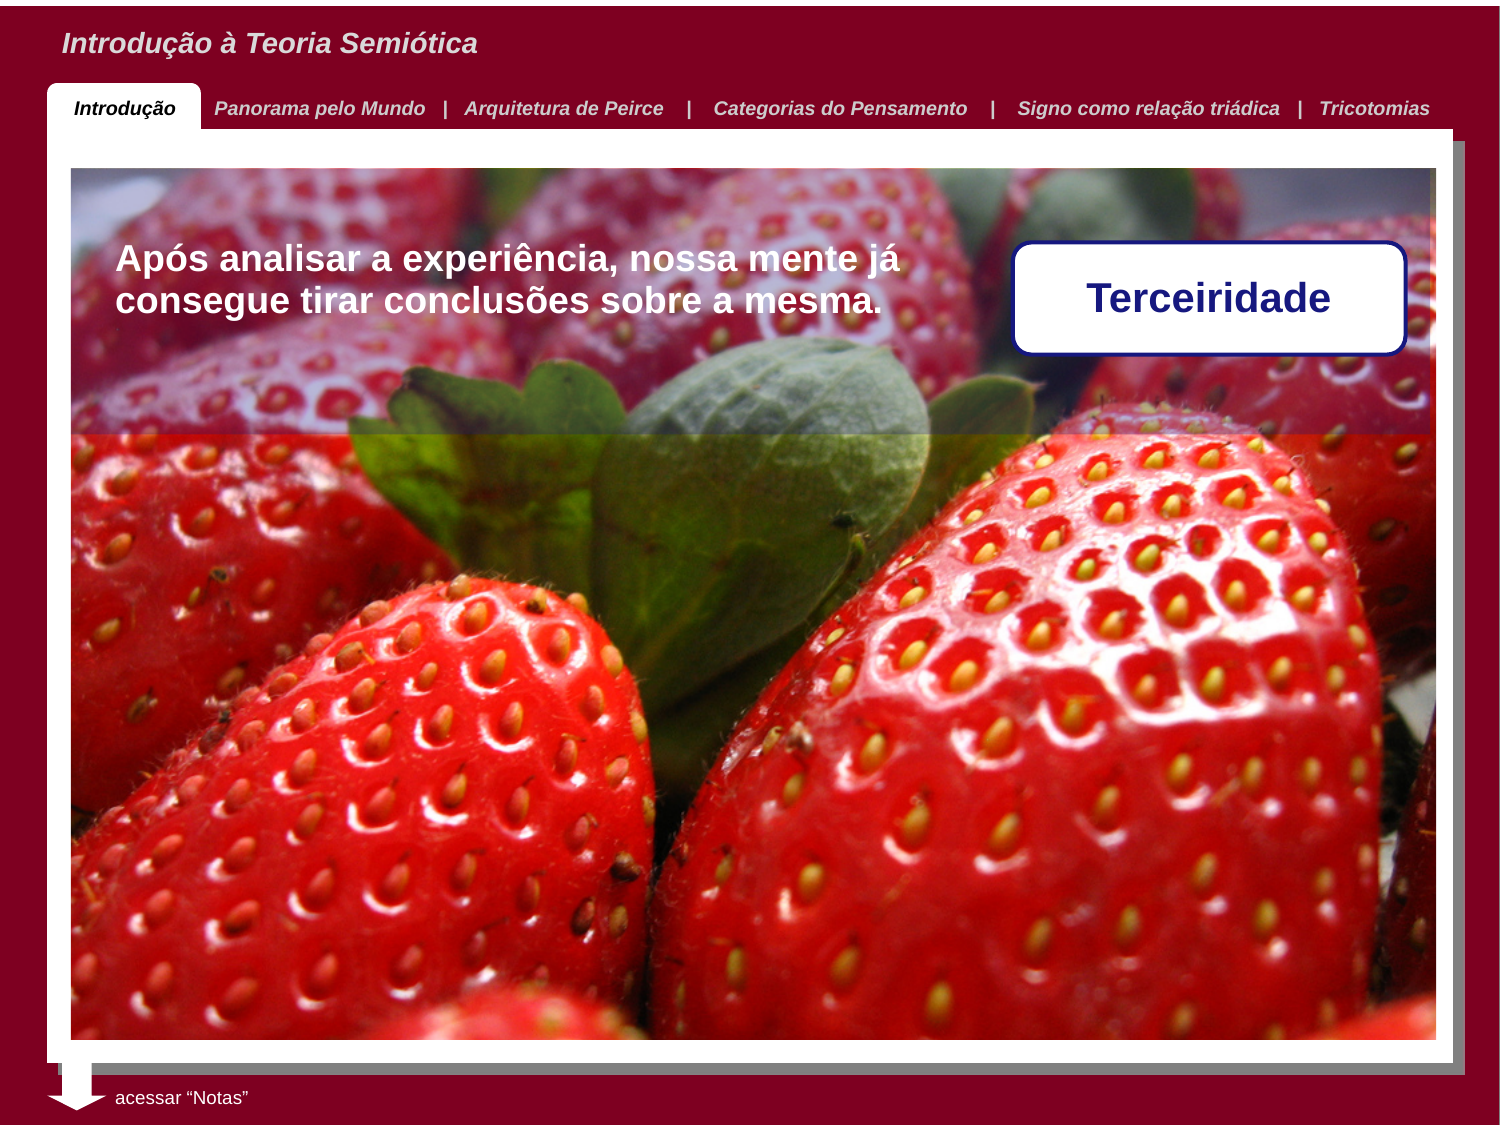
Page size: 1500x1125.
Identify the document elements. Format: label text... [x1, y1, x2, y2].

text_box [70, 168, 1431, 435]
picture [70, 168, 1437, 1040]
text_box acessar “Notas” [100, 1080, 278, 1116]
text_box Após analisar a experiência, nossa mente já consegue tirar conclusões sobre a mesma. [100, 230, 1004, 376]
text_box [47, 1051, 100, 1111]
text_box Terceiridade [1012, 242, 1406, 355]
